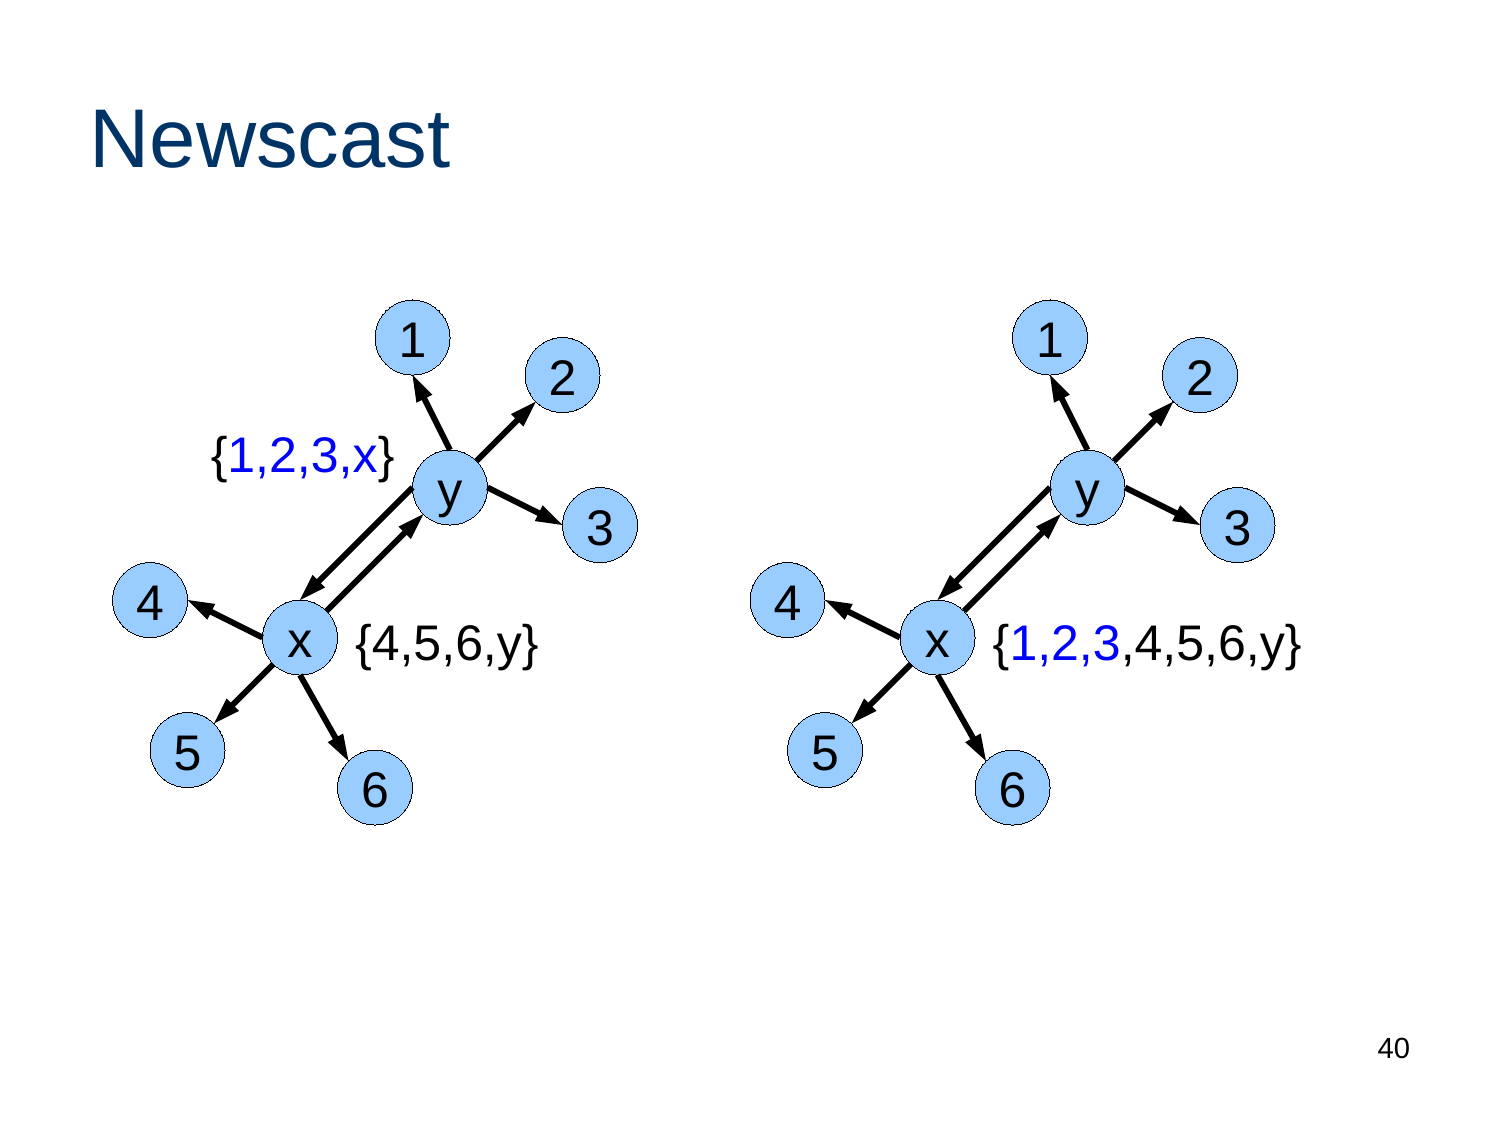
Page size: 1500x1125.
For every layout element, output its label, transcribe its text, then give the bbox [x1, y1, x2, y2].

title Newscast [75, 44, 1425, 233]
text_box 3 [1200, 487, 1276, 563]
text_box 6 [975, 750, 1051, 826]
text_box 1 [375, 299, 451, 376]
text_box x [900, 600, 975, 675]
text_box {1,2,3,4,5,6,y} [975, 600, 1320, 681]
text_box 4 [112, 562, 188, 638]
text_box 2 [1162, 337, 1238, 413]
text_box y [413, 450, 488, 526]
text_box 5 [787, 712, 863, 788]
text_box 2 [525, 337, 601, 413]
text_box x [262, 600, 337, 675]
text_box 4 [750, 562, 826, 638]
text_box {4,5,6,y} [337, 600, 557, 681]
text_box 1 [1012, 299, 1088, 376]
text_box 5 [150, 712, 226, 788]
text_box 3 [562, 487, 638, 563]
text_box y [1050, 450, 1125, 526]
text_box {1,2,3,x} [193, 412, 413, 494]
text_box 6 [337, 750, 413, 826]
